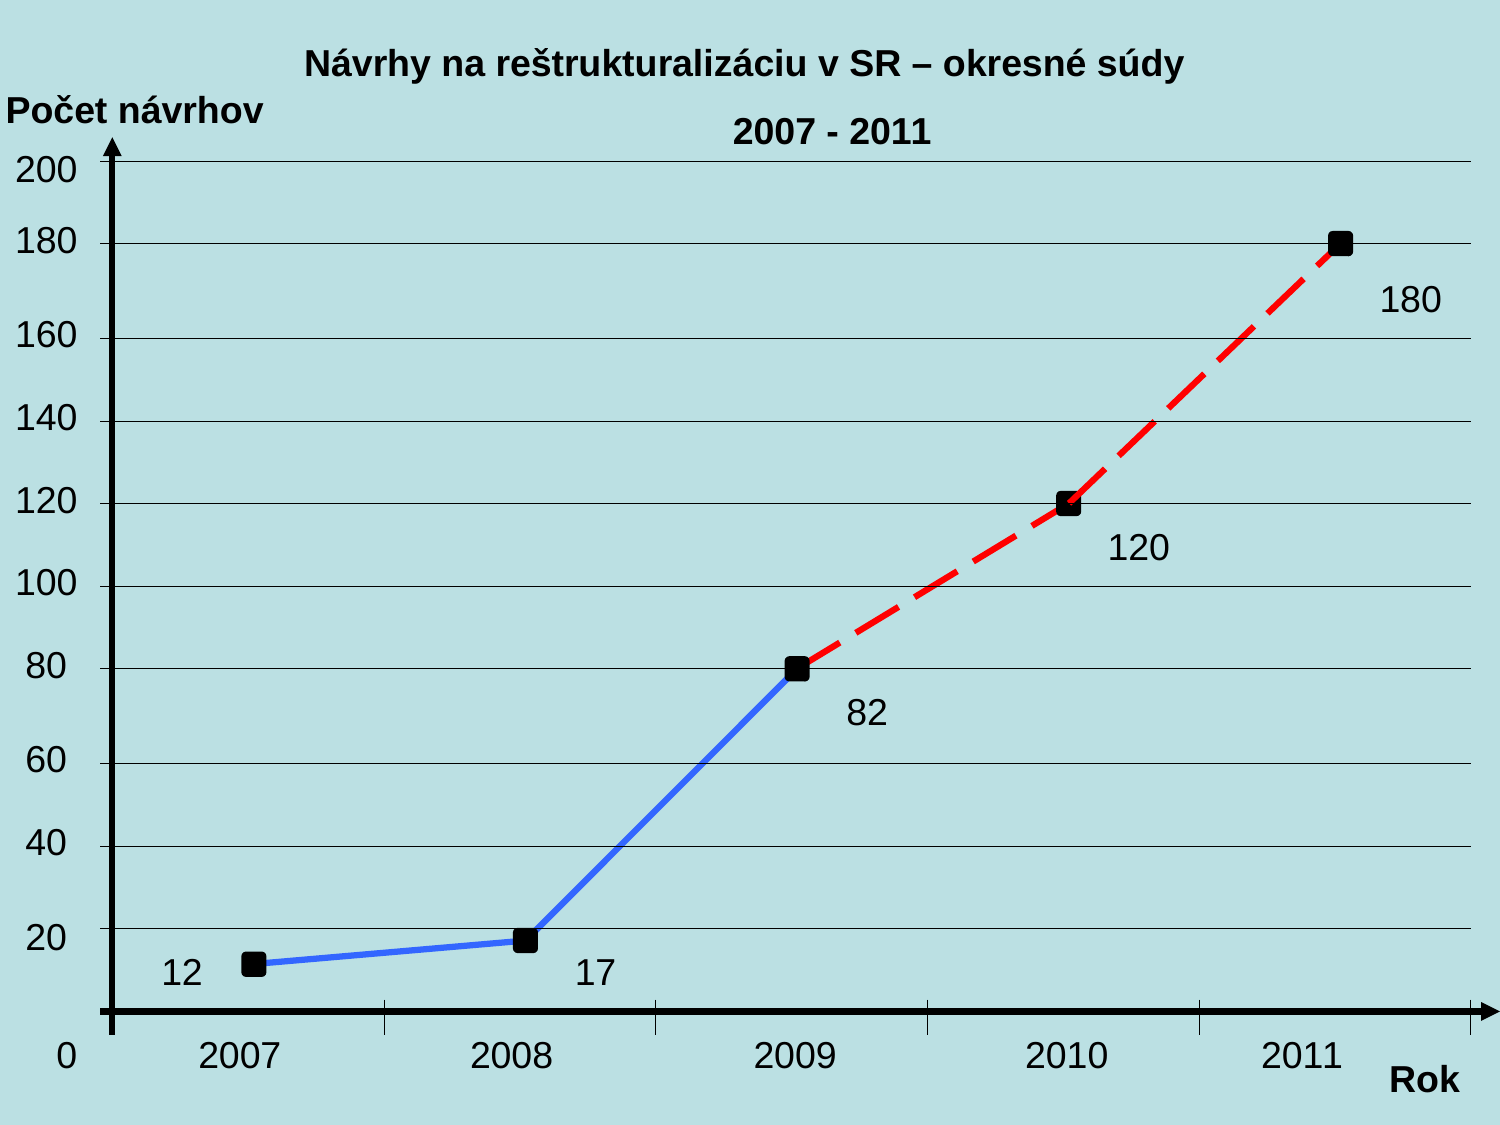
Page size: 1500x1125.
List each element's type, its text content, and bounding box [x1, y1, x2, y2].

text_box [785, 656, 809, 668]
text_box 40 [10, 810, 82, 872]
text_box [785, 669, 809, 681]
text_box Rok [1374, 1046, 1475, 1108]
text_box 180 [1364, 267, 1457, 328]
text_box 82 [831, 680, 903, 742]
text_box 17 [559, 940, 632, 1001]
text_box 2008 [455, 1023, 568, 1084]
text_box [242, 952, 266, 977]
text_box 160 [0, 302, 93, 363]
text_box Počet návrhov [0, 78, 279, 139]
text_box [1328, 244, 1353, 256]
text_box 2007 [183, 1023, 297, 1084]
text_box 120 [0, 467, 93, 529]
text_box 20 [10, 904, 82, 966]
text_box [1328, 231, 1353, 243]
text_box 140 [0, 385, 93, 446]
text_box 120 [1092, 515, 1185, 576]
text_box [1056, 491, 1076, 503]
text_box 0 [41, 1023, 92, 1084]
text_box [513, 929, 538, 953]
text_box 2011 [1246, 1023, 1360, 1084]
text_box [1056, 504, 1081, 516]
text_box 80 [10, 633, 82, 694]
text_box 12 [146, 940, 218, 1001]
text_box 180 [0, 207, 93, 269]
text_box 100 [0, 550, 93, 612]
text_box Návrhy na reštrukturalizáciu v SR – okresné súdy 2007 - 2011 [289, 30, 1377, 160]
text_box 60 [10, 727, 82, 789]
text_box 2010 [1010, 1023, 1123, 1084]
text_box 200 [0, 137, 93, 198]
text_box 2009 [738, 1023, 852, 1084]
